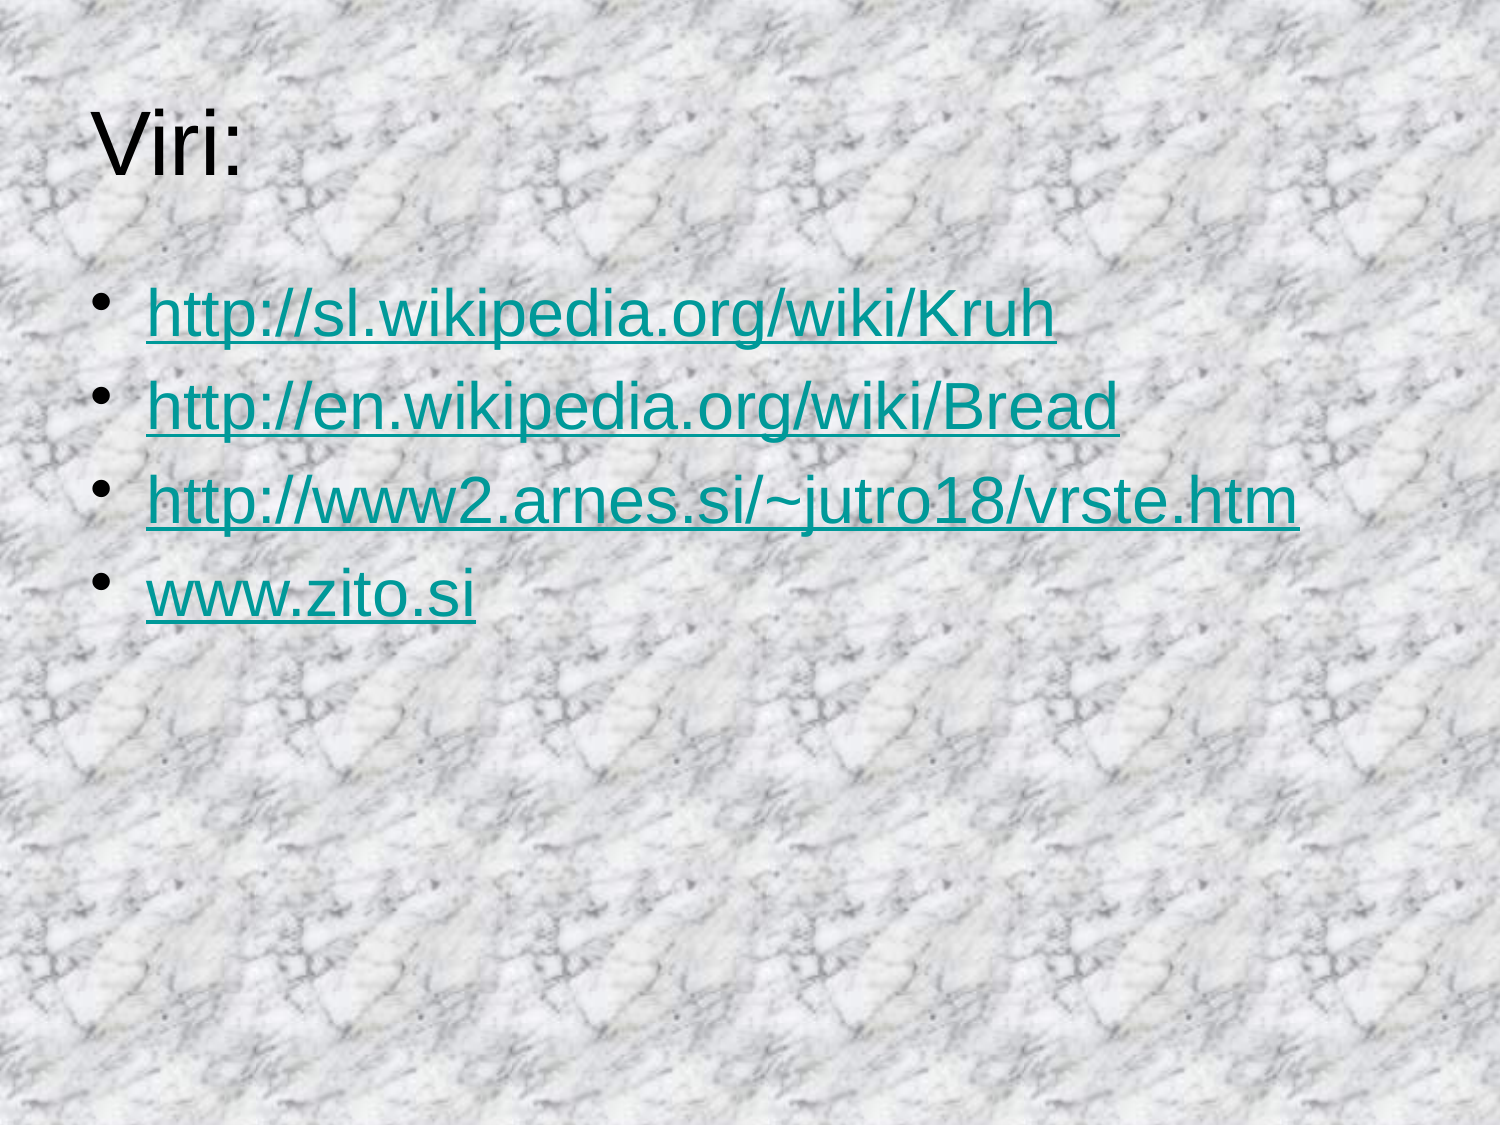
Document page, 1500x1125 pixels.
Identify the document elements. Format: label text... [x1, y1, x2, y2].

list http://sl.wikipedia.org/wiki/Kruh http://en.wikipedia.org/wiki/Bread http://www2.arnes.si/~jutro18/vrste.htm www.zito.si [75, 262, 1425, 1005]
title Viri: [75, 45, 1425, 233]
picture [0, 0, 1500, 1125]
